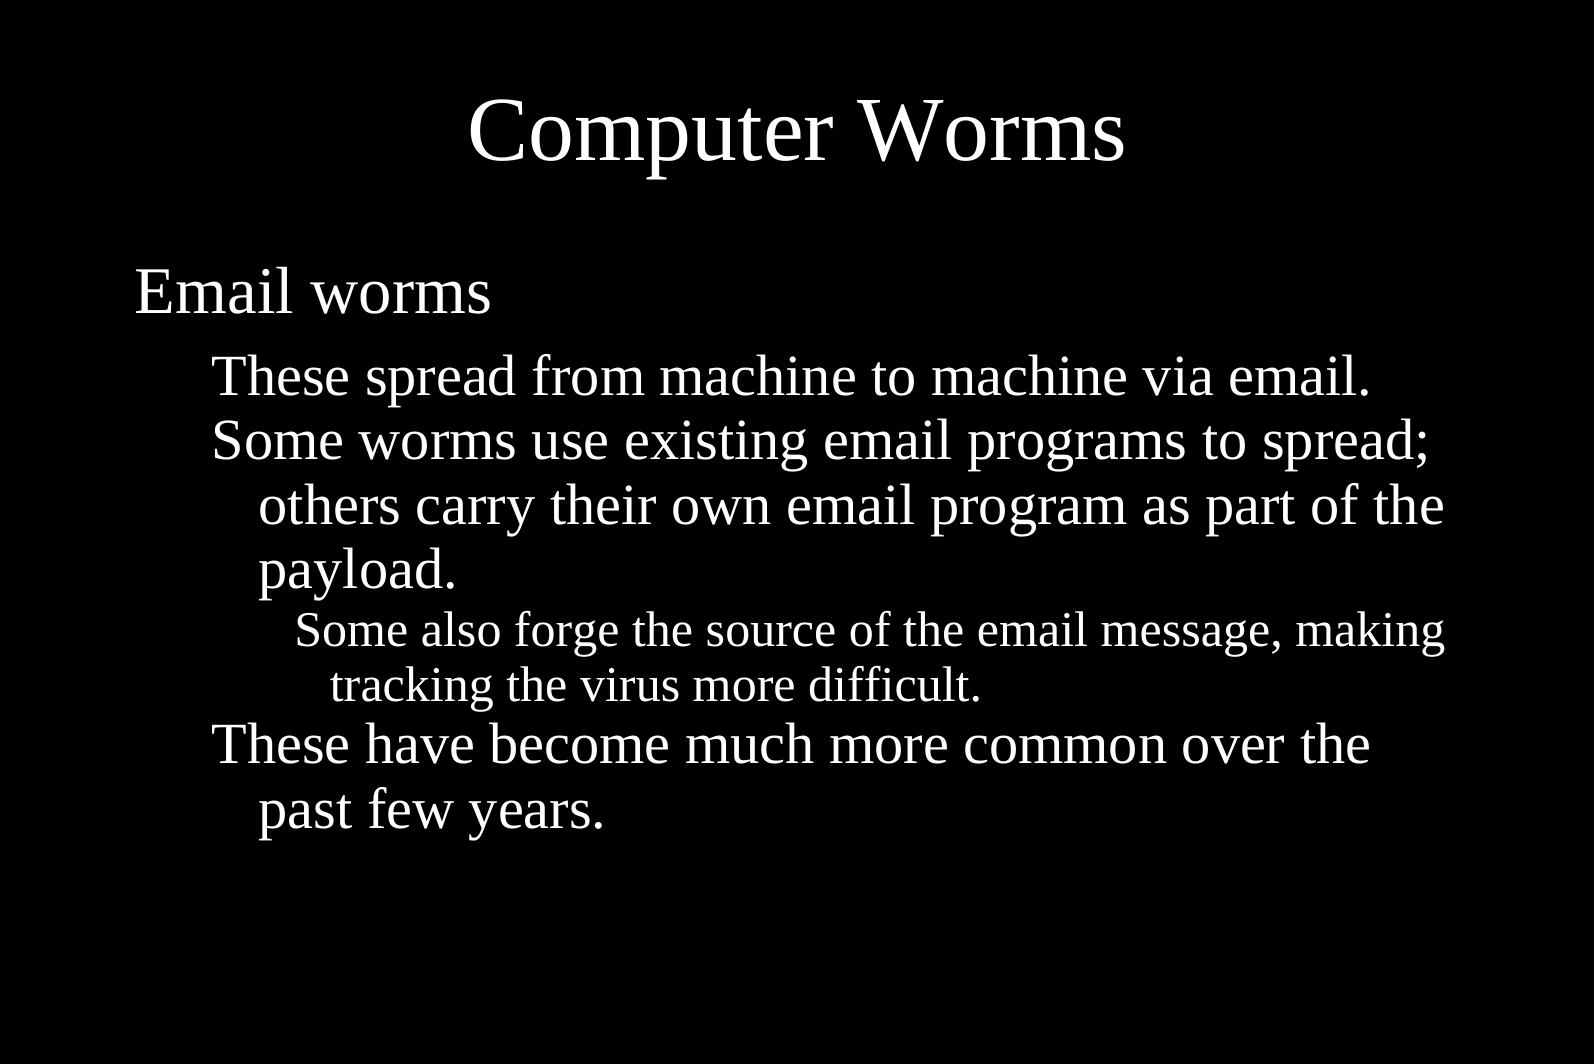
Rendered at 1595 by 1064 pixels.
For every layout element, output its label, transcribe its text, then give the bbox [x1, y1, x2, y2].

list Email worms These spread from machine to machine via email. Some worms use existing email programs to spread; others carry their own email program as part of the payload. Some also forge the source of the email message, making tracking the virus more difficult. These have become much more common over the past few years. [117, 254, 1479, 1064]
title Computer Worms [117, 40, 1479, 219]
